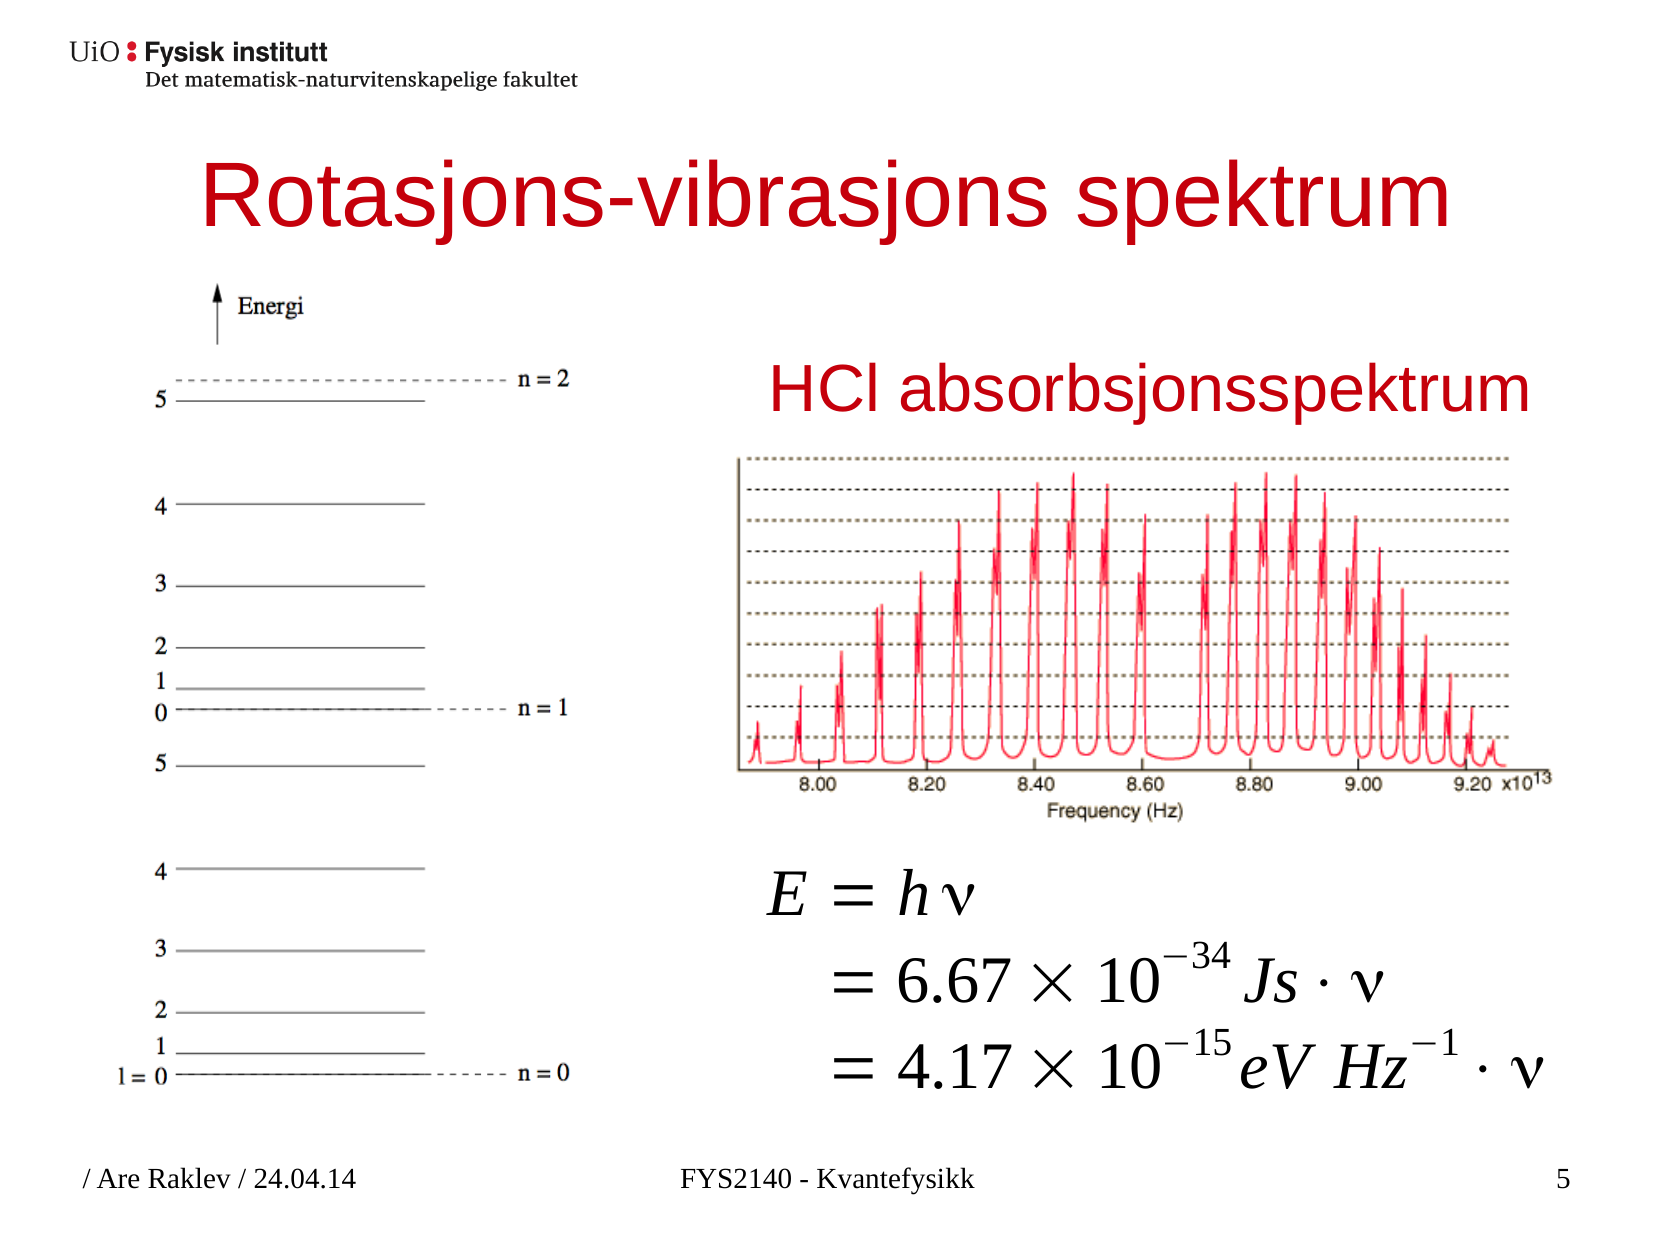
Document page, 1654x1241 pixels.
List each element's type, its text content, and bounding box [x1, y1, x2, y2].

picture [94, 264, 630, 1131]
chart [756, 856, 1554, 1103]
title Rotasjons-vibrasjons spektrum [82, 90, 1571, 298]
picture [68, 37, 581, 93]
text_box HCl absorbsjonsspektrum [754, 343, 1583, 433]
picture [717, 444, 1569, 831]
